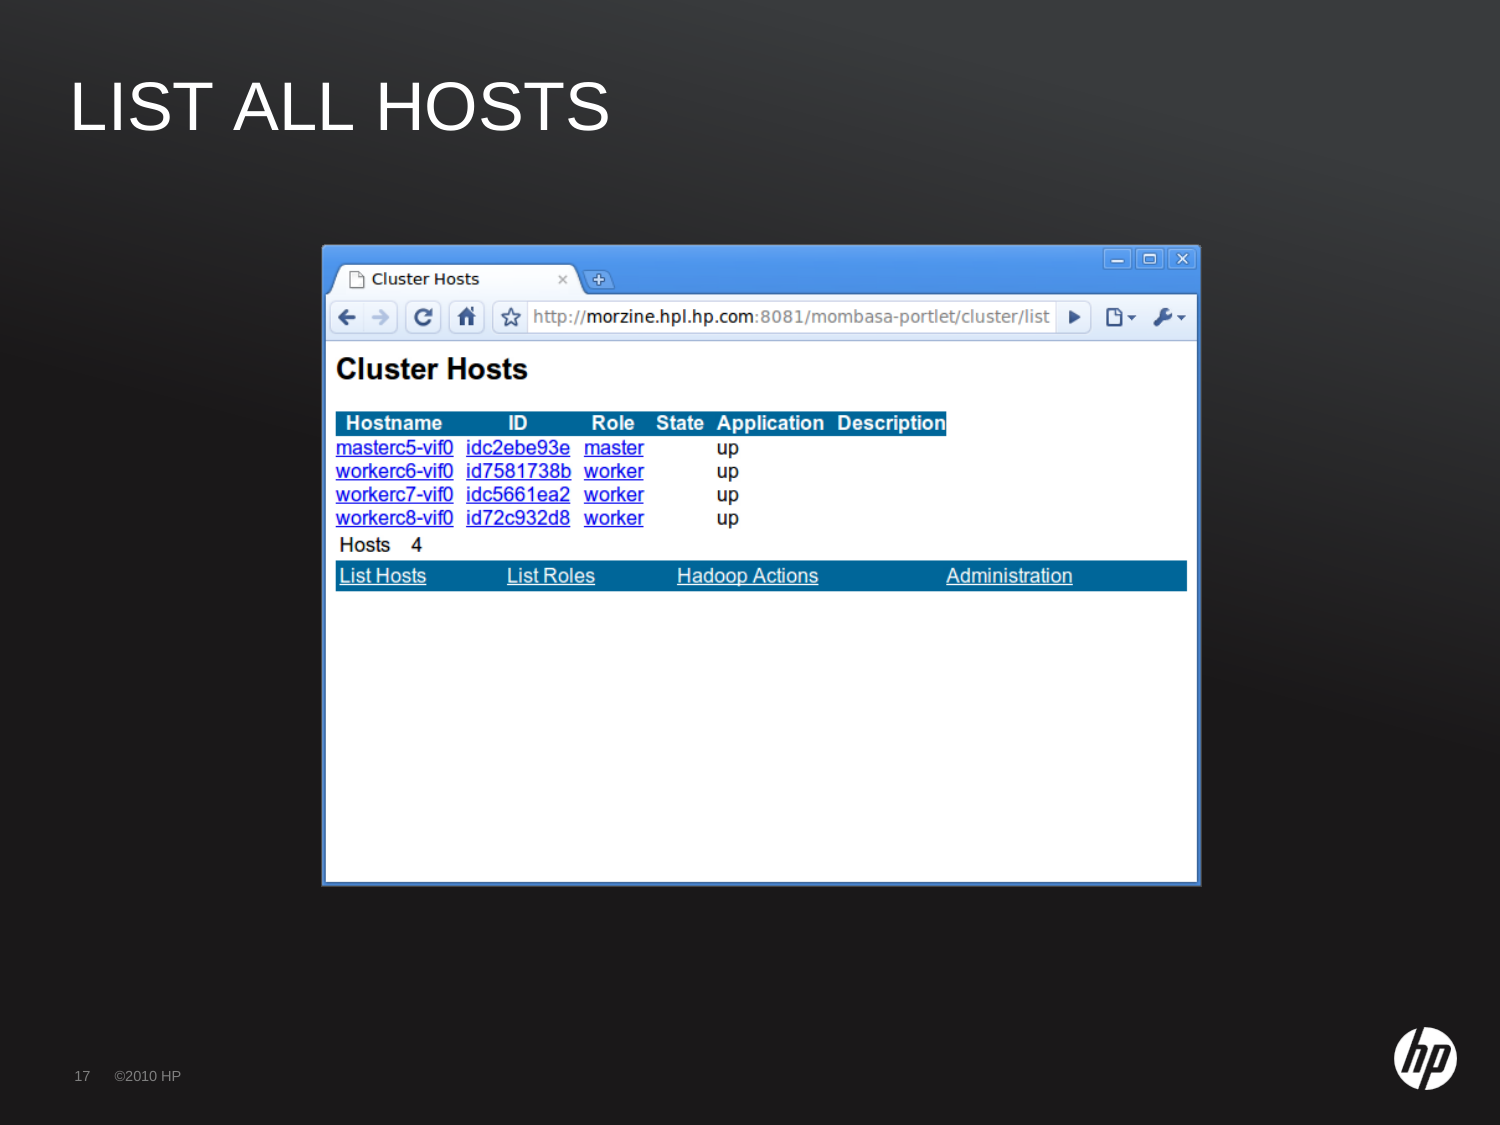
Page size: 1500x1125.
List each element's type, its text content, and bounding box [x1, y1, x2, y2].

text_box LIST ALL HOSTS [54, 68, 1429, 213]
picture [0, 0, 1500, 1125]
